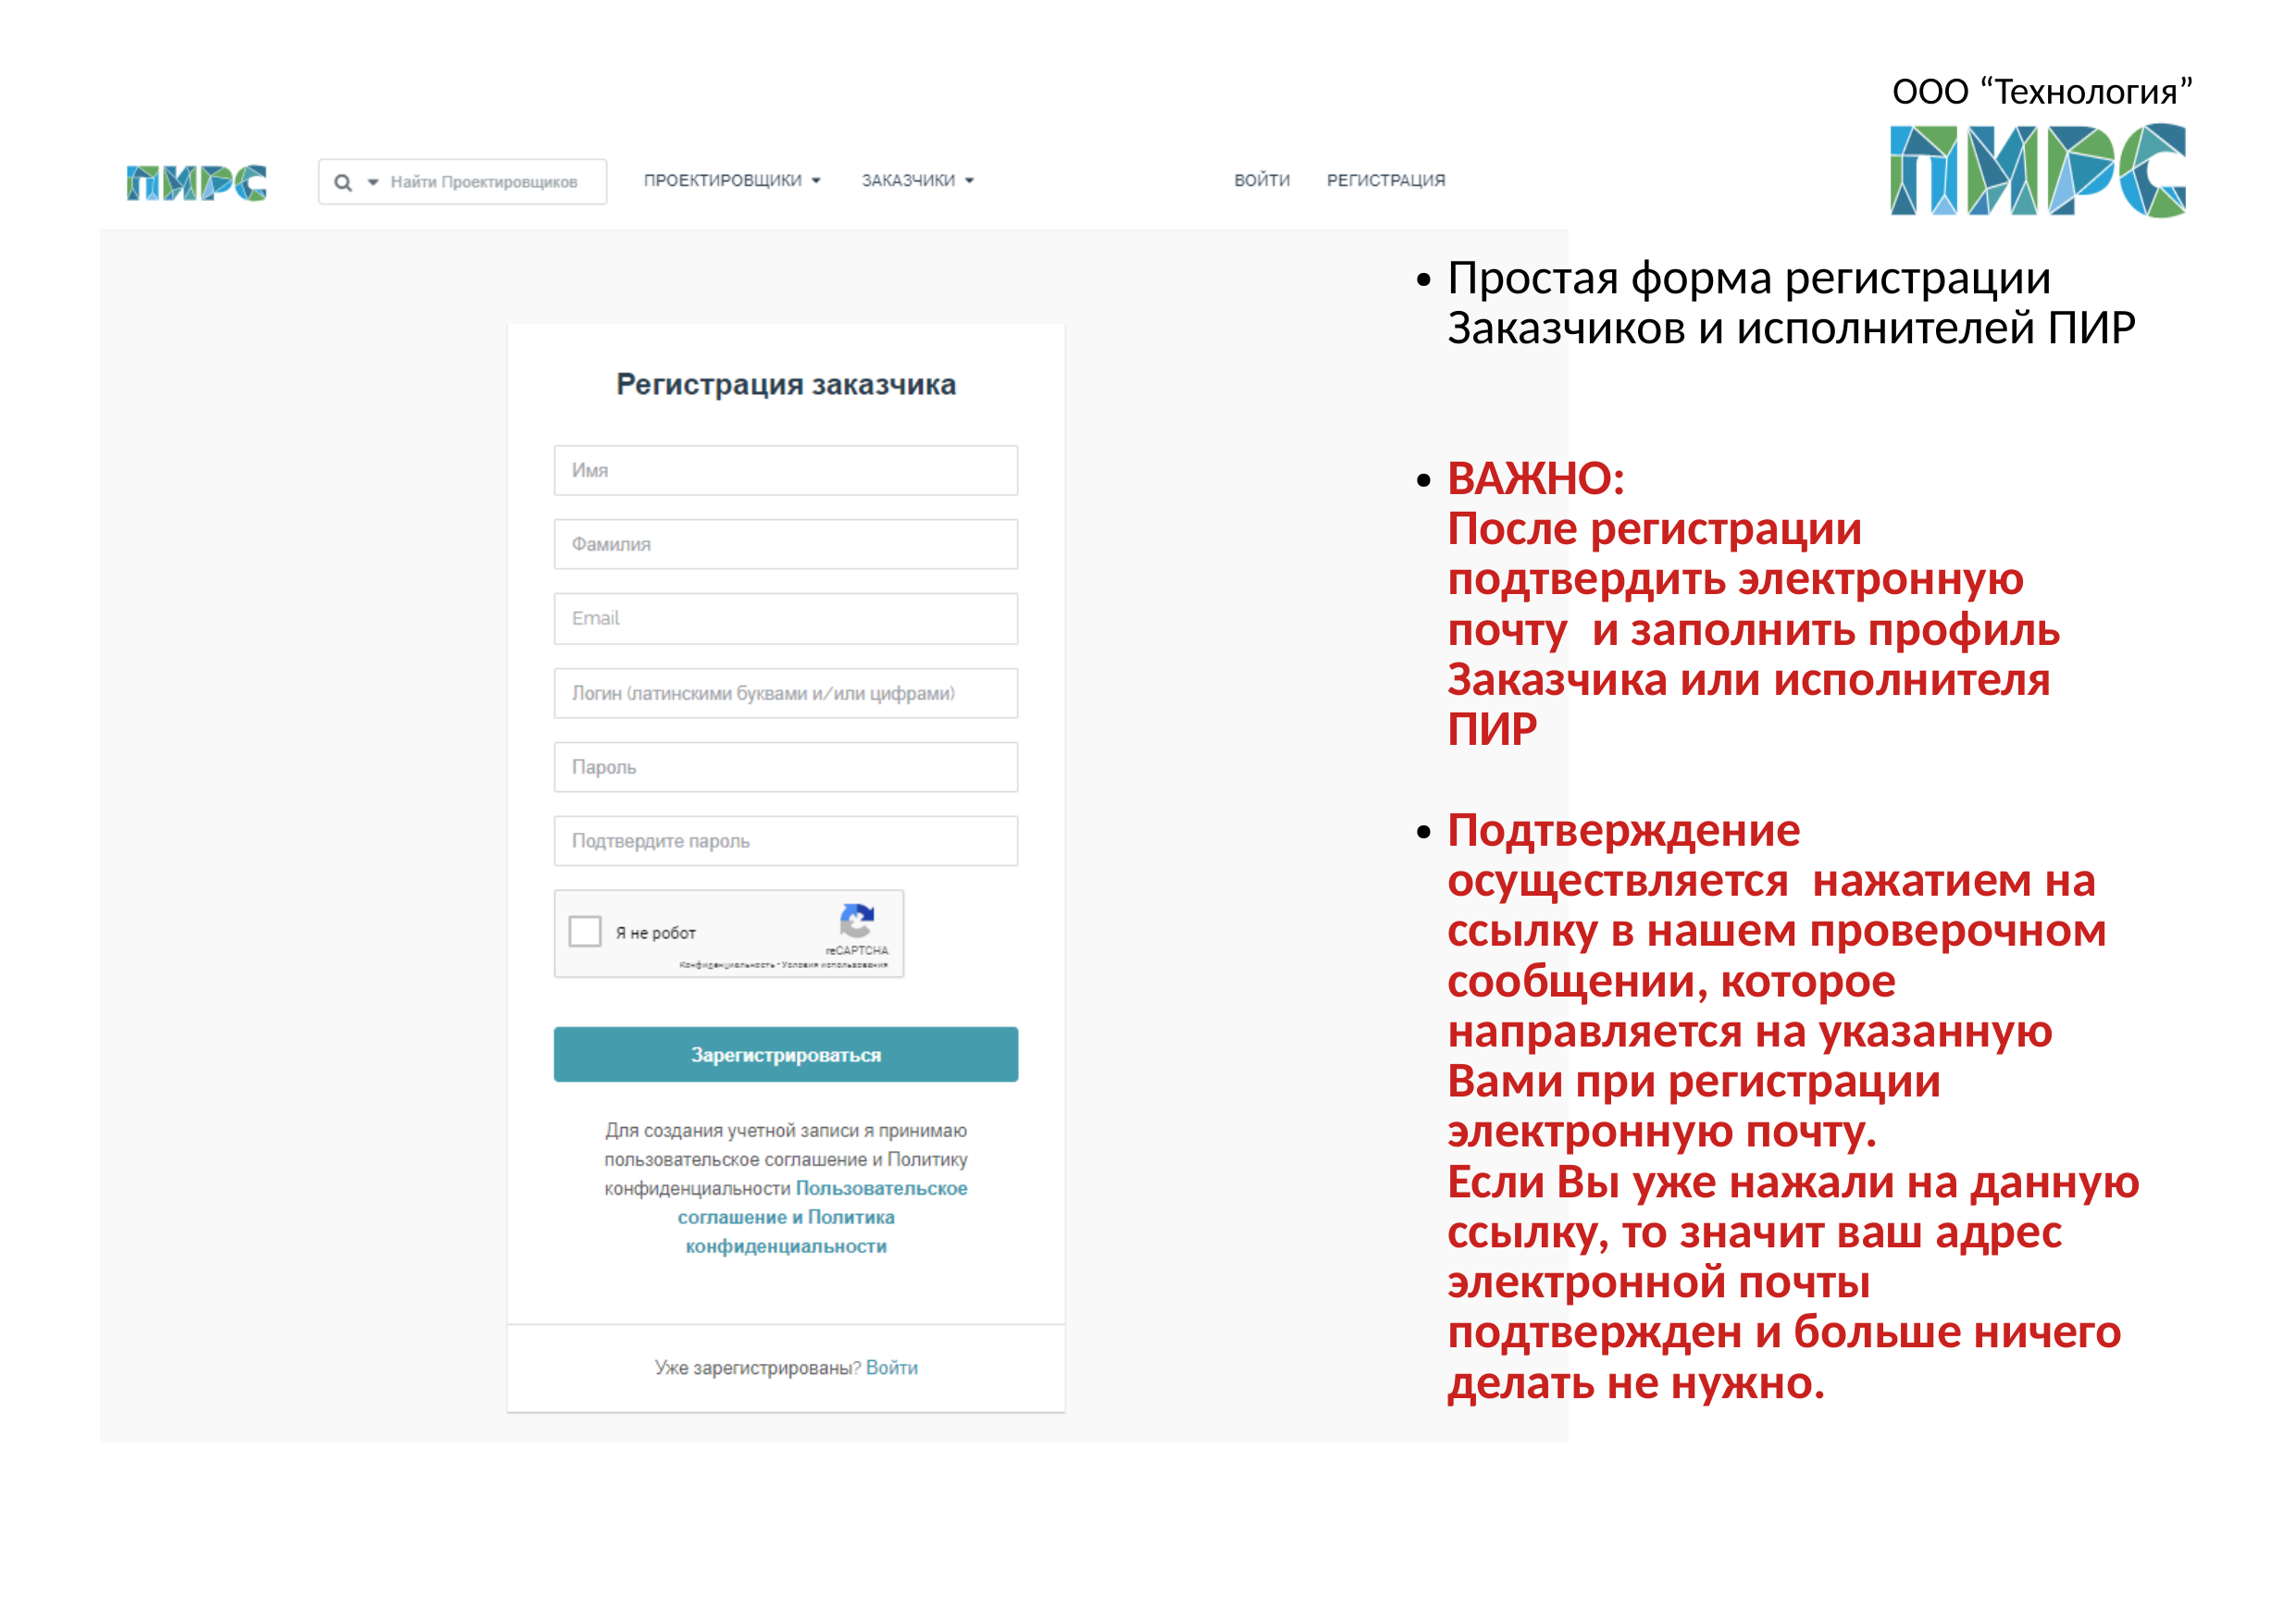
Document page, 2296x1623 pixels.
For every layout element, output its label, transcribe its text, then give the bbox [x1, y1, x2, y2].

text_box ООО “Технология” [1879, 68, 2209, 139]
picture [100, 144, 1569, 1443]
text_box Простая форма регистрации Заказчиков и исполнителей ПИР ВАЖНО: После регистрации подтвердить электронную почту и заполнить профиль Заказчика или исполнителя ПИР Подтверждение осуществляется нажатием на ссылку в нашем проверочном сообщении, которое направляется на указанную Вами при регистрации электронную почту. Если Вы уже нажали на данную ссылку, то значит ваш адрес электронной почты подтвержден и больше ничего делать не нужно. [1401, 249, 2166, 1443]
picture [1879, 139, 2197, 233]
